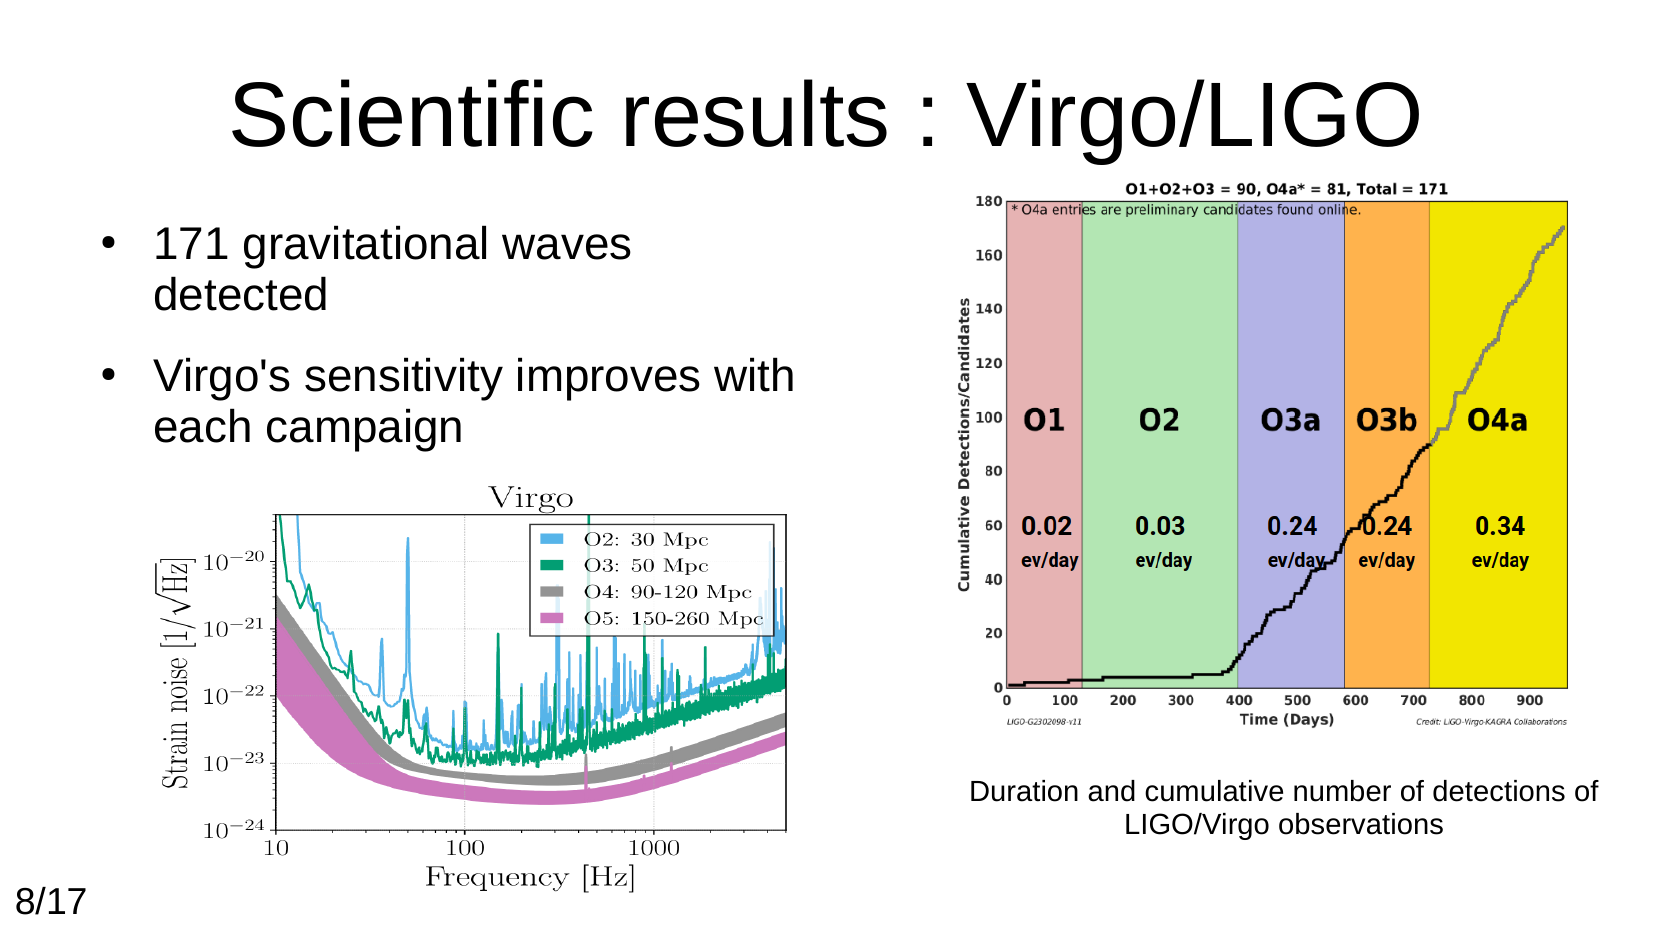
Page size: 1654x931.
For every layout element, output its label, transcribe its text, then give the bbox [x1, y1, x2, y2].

picture [952, 177, 1569, 739]
list 171 gravitational waves detected Virgo's sensitivity improves with each campaign [82, 217, 809, 758]
title Scientific results : Virgo/LIGO [82, 37, 1571, 193]
text_box <numéro>/17 [0, 873, 296, 931]
text_box Duration and cumulative number of detections of LIGO/Virgo observations [944, 767, 1625, 881]
picture [147, 472, 808, 897]
